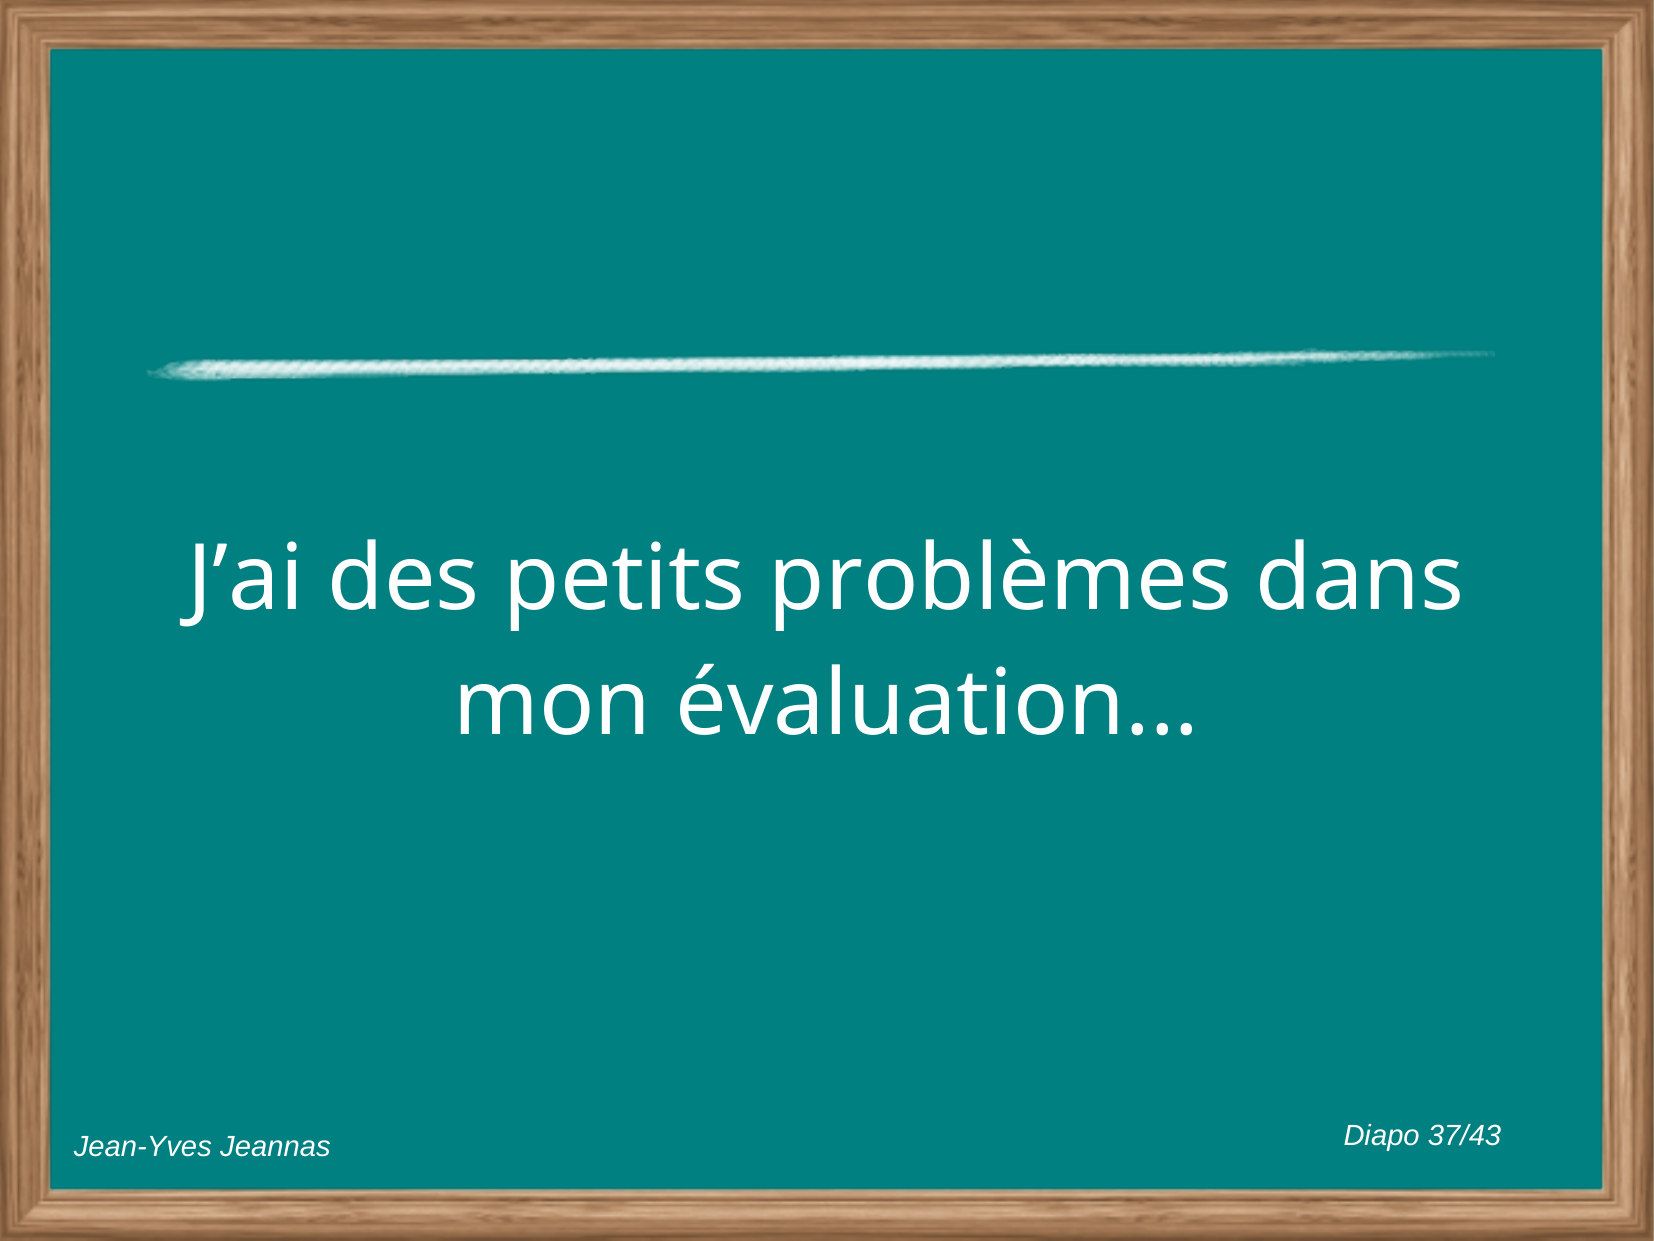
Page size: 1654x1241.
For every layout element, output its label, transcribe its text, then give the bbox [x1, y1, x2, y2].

picture [0, 0, 1654, 1241]
subtitle J’ai des petits problèmes dans mon évaluation... [88, 88, 1565, 1184]
